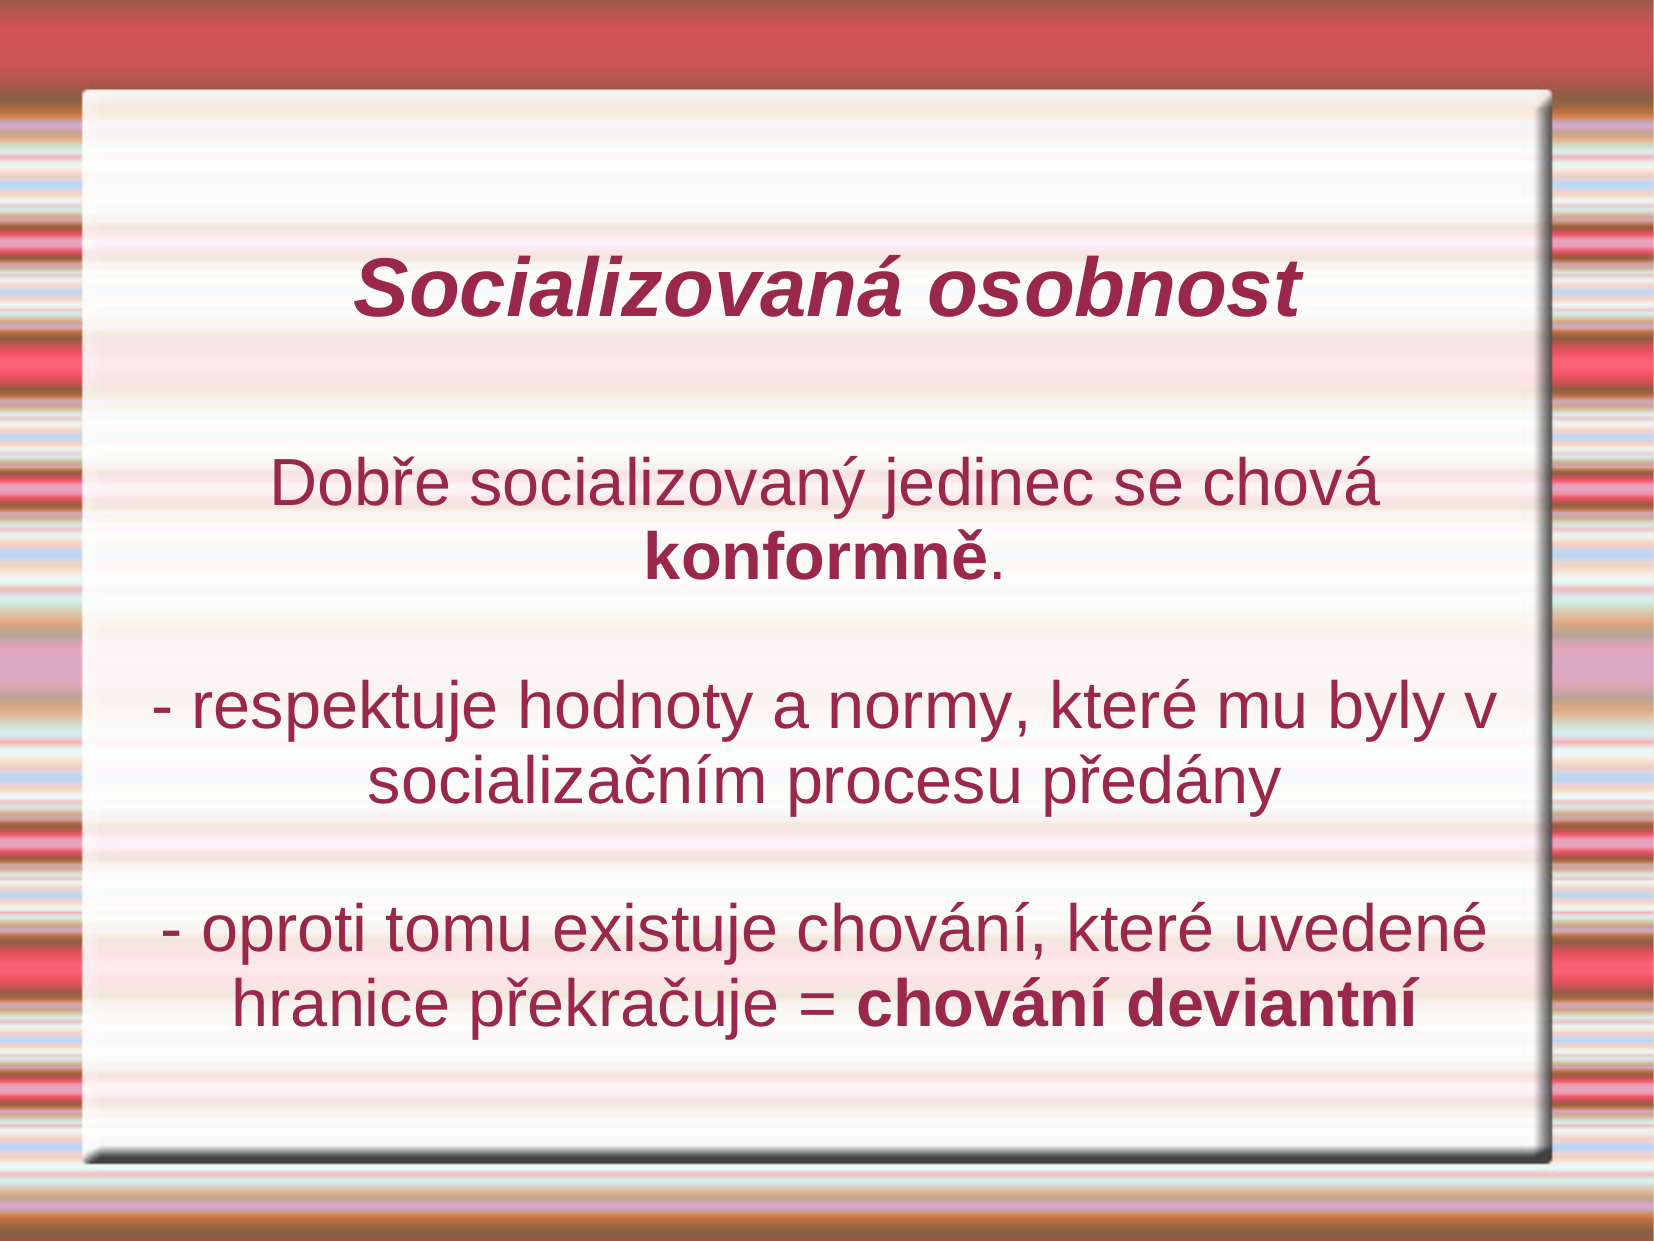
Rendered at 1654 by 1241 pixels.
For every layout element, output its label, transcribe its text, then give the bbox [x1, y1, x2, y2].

subtitle Dobře socializovaný jedinec se chová konformně. - respektuje hodnoty a normy, které mu byly v socializačním procesu předány - oproti tomu existuje chování, které uvedené hranice překračuje = chování deviantní [134, 358, 1516, 1125]
title Socializovaná osobnost [121, 0, 1534, 330]
